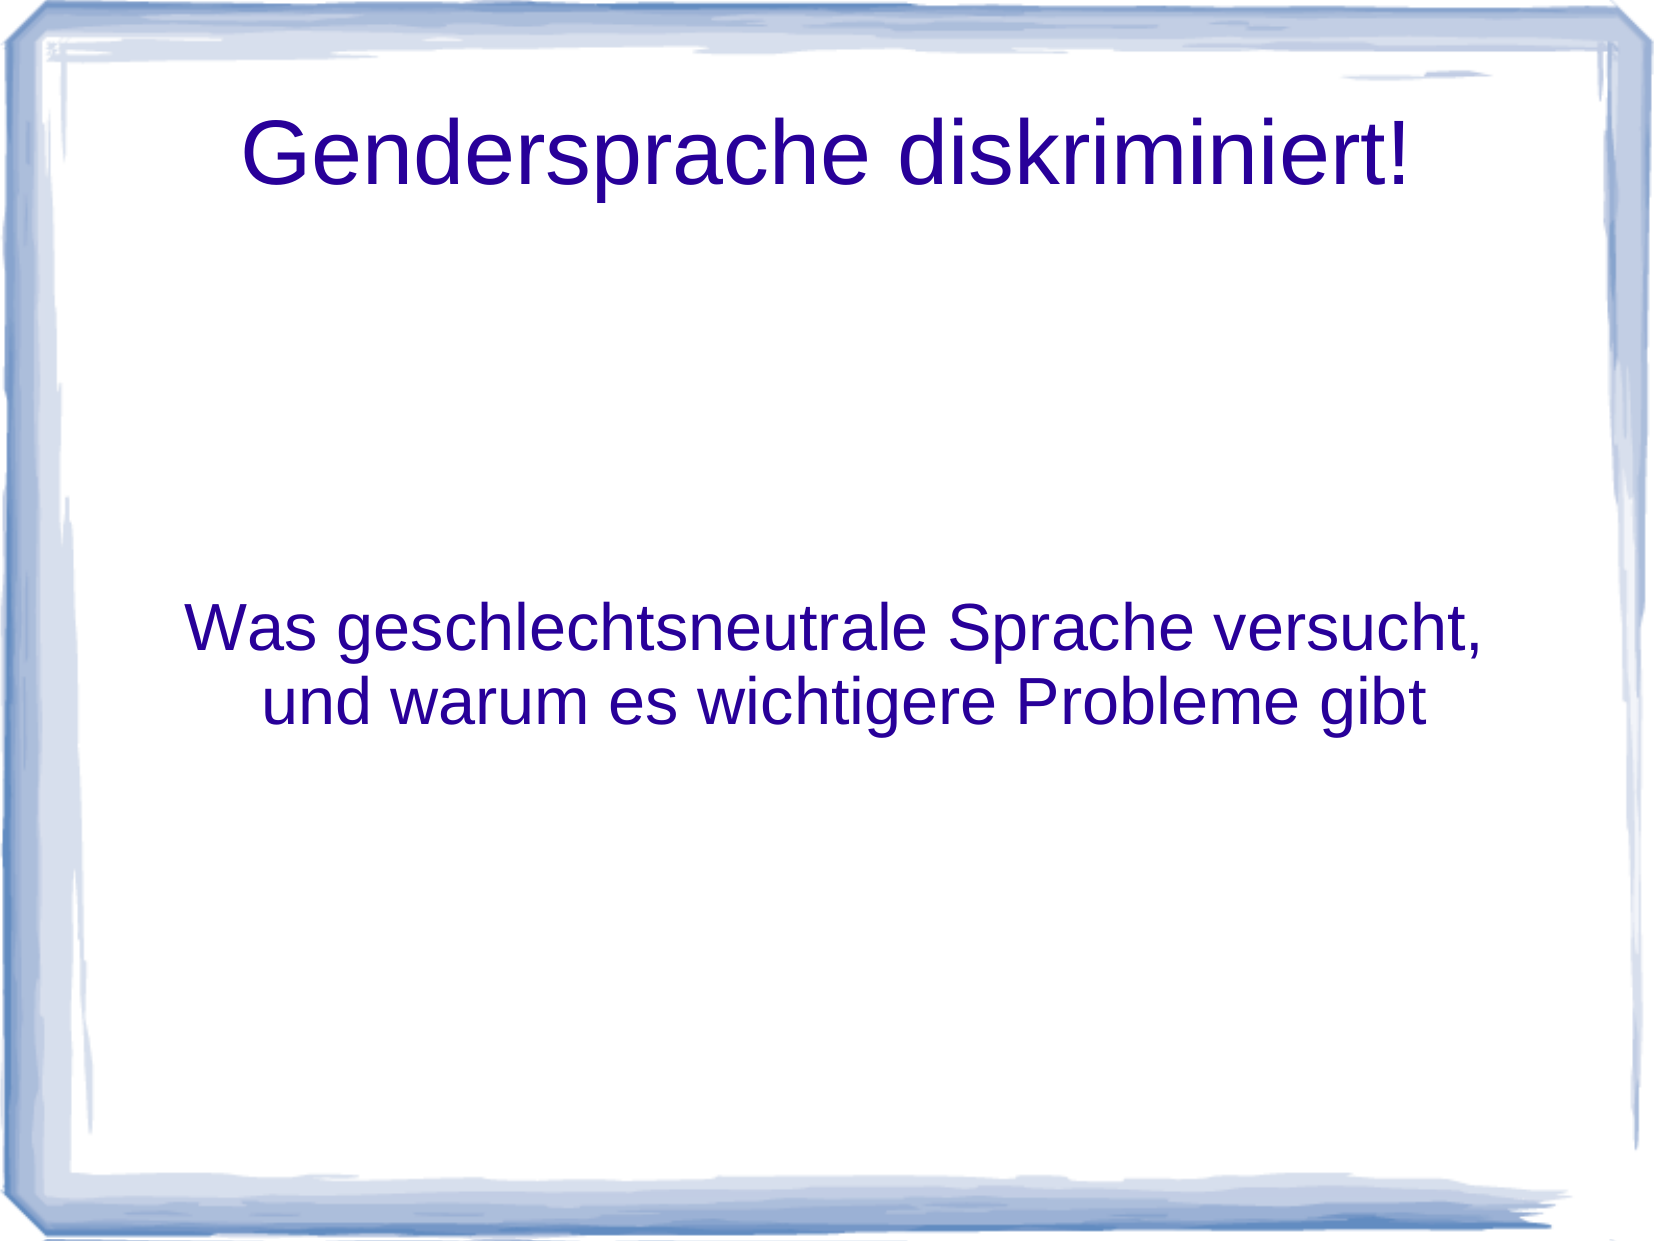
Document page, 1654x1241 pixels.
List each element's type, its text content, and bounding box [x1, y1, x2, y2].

subtitle Was geschlechtsneutrale Sprache versucht, und warum es wichtigere Probleme gibt [118, 324, 1571, 1004]
title Gendersprache diskriminiert! [82, 49, 1571, 257]
picture [0, 0, 1654, 1241]
